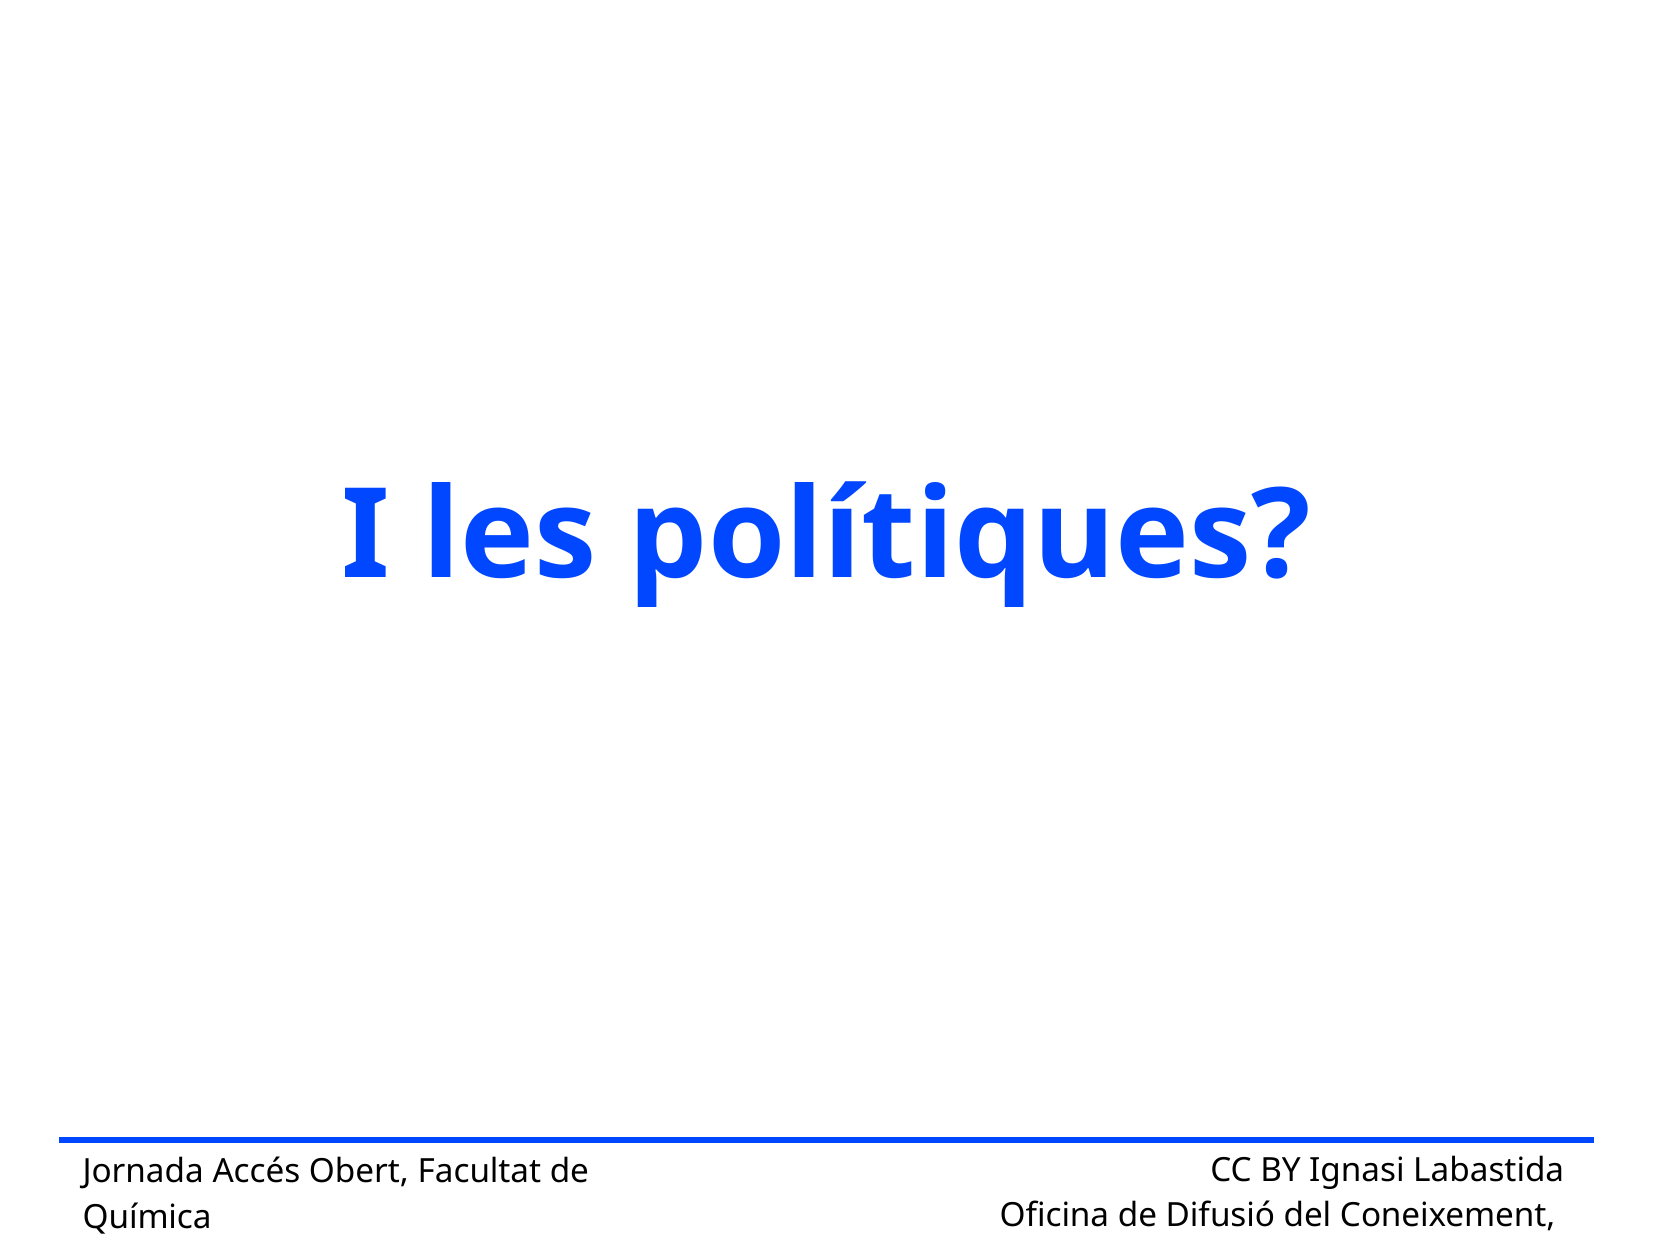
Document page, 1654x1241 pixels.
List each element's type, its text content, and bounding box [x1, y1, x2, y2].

subtitle I les polítiques? [82, 49, 1571, 1010]
